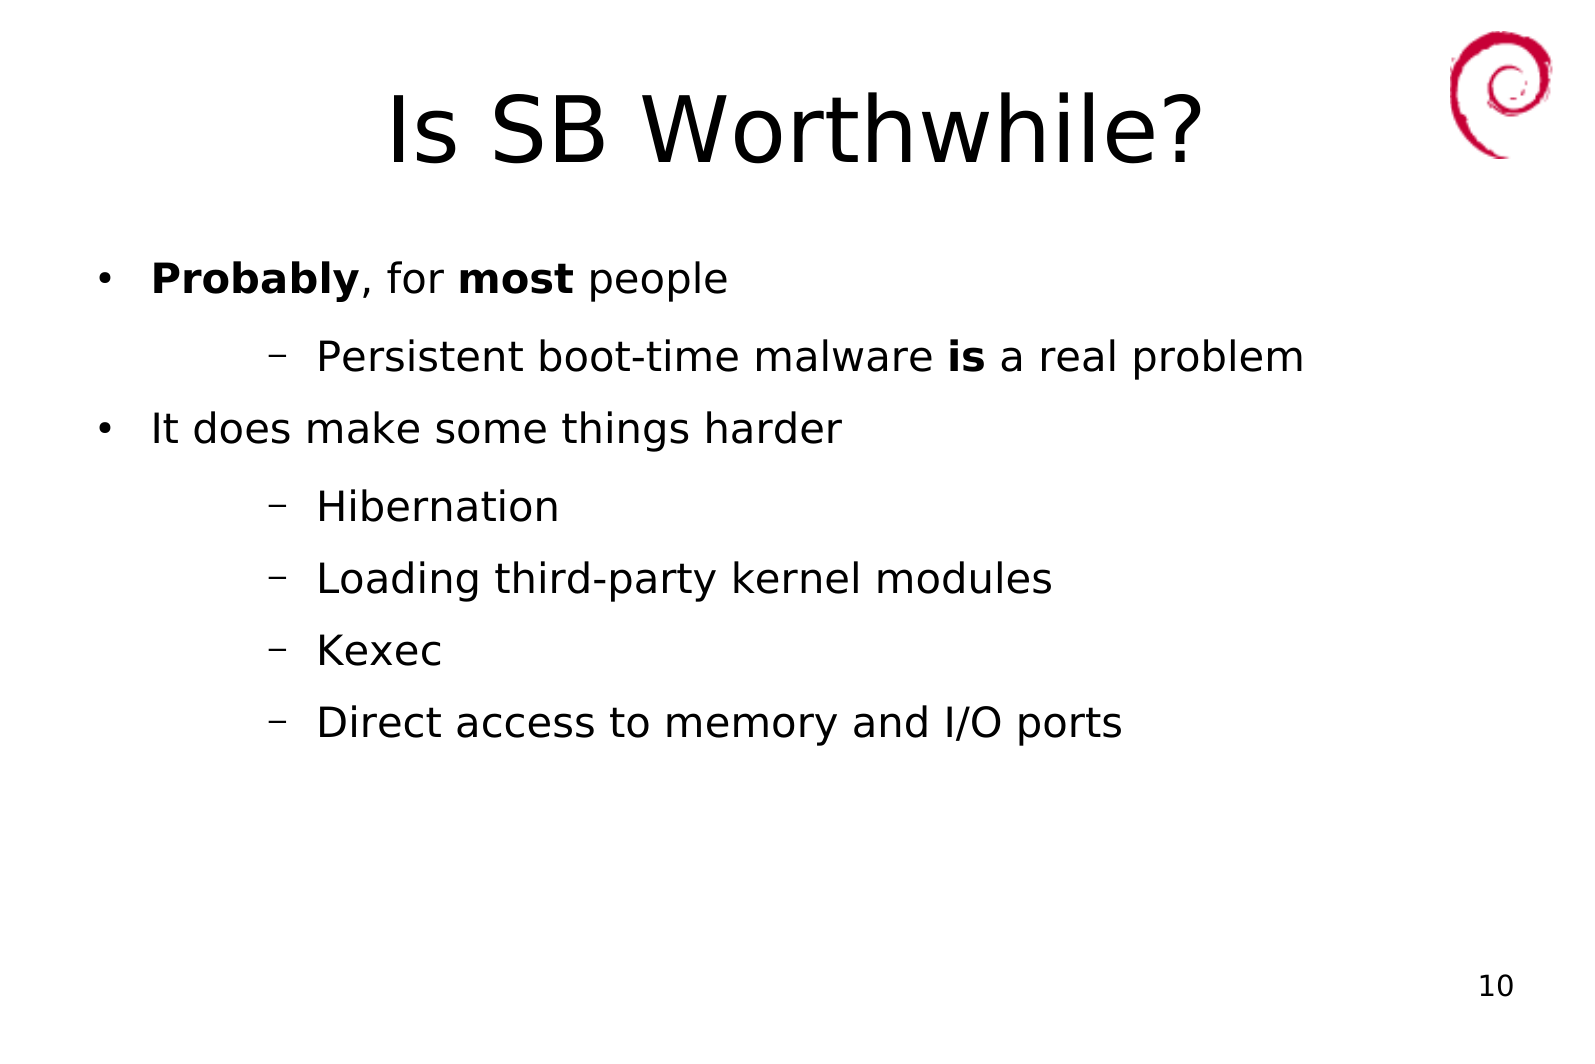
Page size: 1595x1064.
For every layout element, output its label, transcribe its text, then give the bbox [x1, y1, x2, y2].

list Probably, for most people Persistent boot-time malware is a real problem It does make some things harder Hibernation Loading third-party kernel modules Kexec Direct access to memory and I/O ports [79, 254, 1515, 957]
picture [1450, 31, 1555, 159]
title Is SB Worthwhile? [79, 42, 1515, 220]
